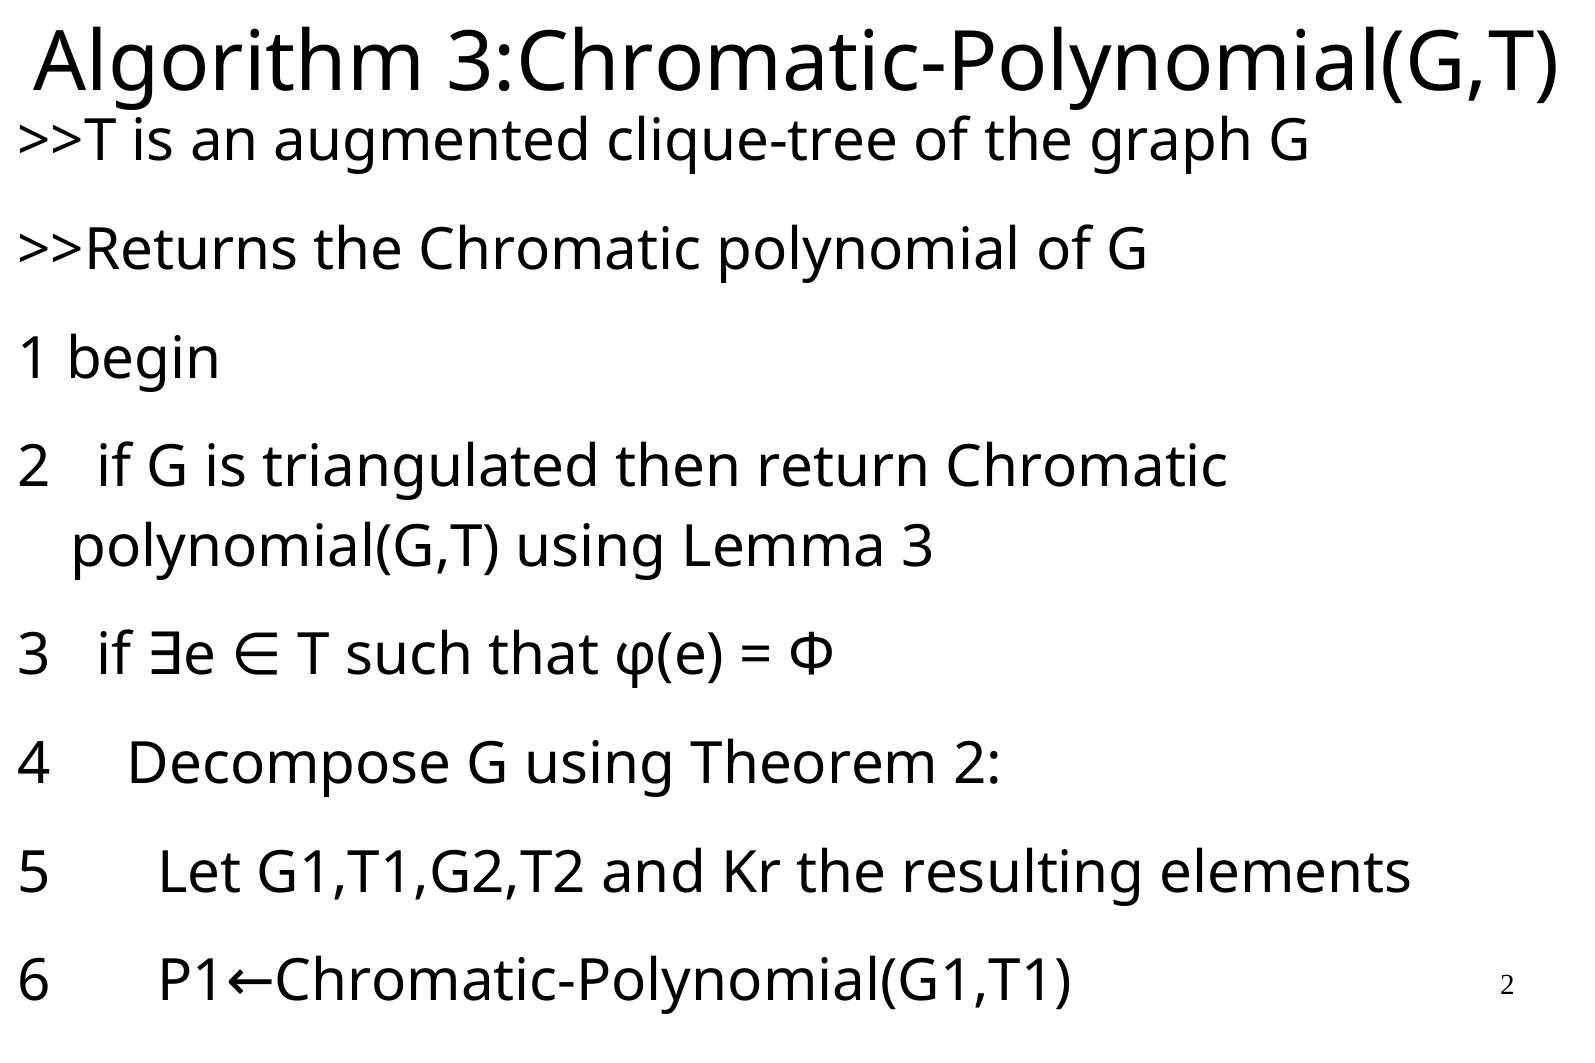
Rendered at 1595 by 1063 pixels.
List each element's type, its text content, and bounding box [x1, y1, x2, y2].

title Algorithm 3:Chromatic-Polynomial(G,T) [0, 0, 1595, 98]
list >>T is an augmented clique-tree of the graph G >>Returns the Chromatic polynomial of G 1 begin 2 if G is triangulated then return Chromatic polynomial(G,T) using Lemma 3 3 if ∃e ∈ T such that φ(e) = Φ 4 Decompose G using Theorem 2: 5 Let G1,T1,G2,T2 and Kr the resulting elements 6 P1←Chromatic-Polynomial(G1,T1) 7 P2←Chromatic-Polynomial(G2,T2) 8 return P1 × P2/P(Kr) (裏に続く) [0, 98, 1595, 1063]
